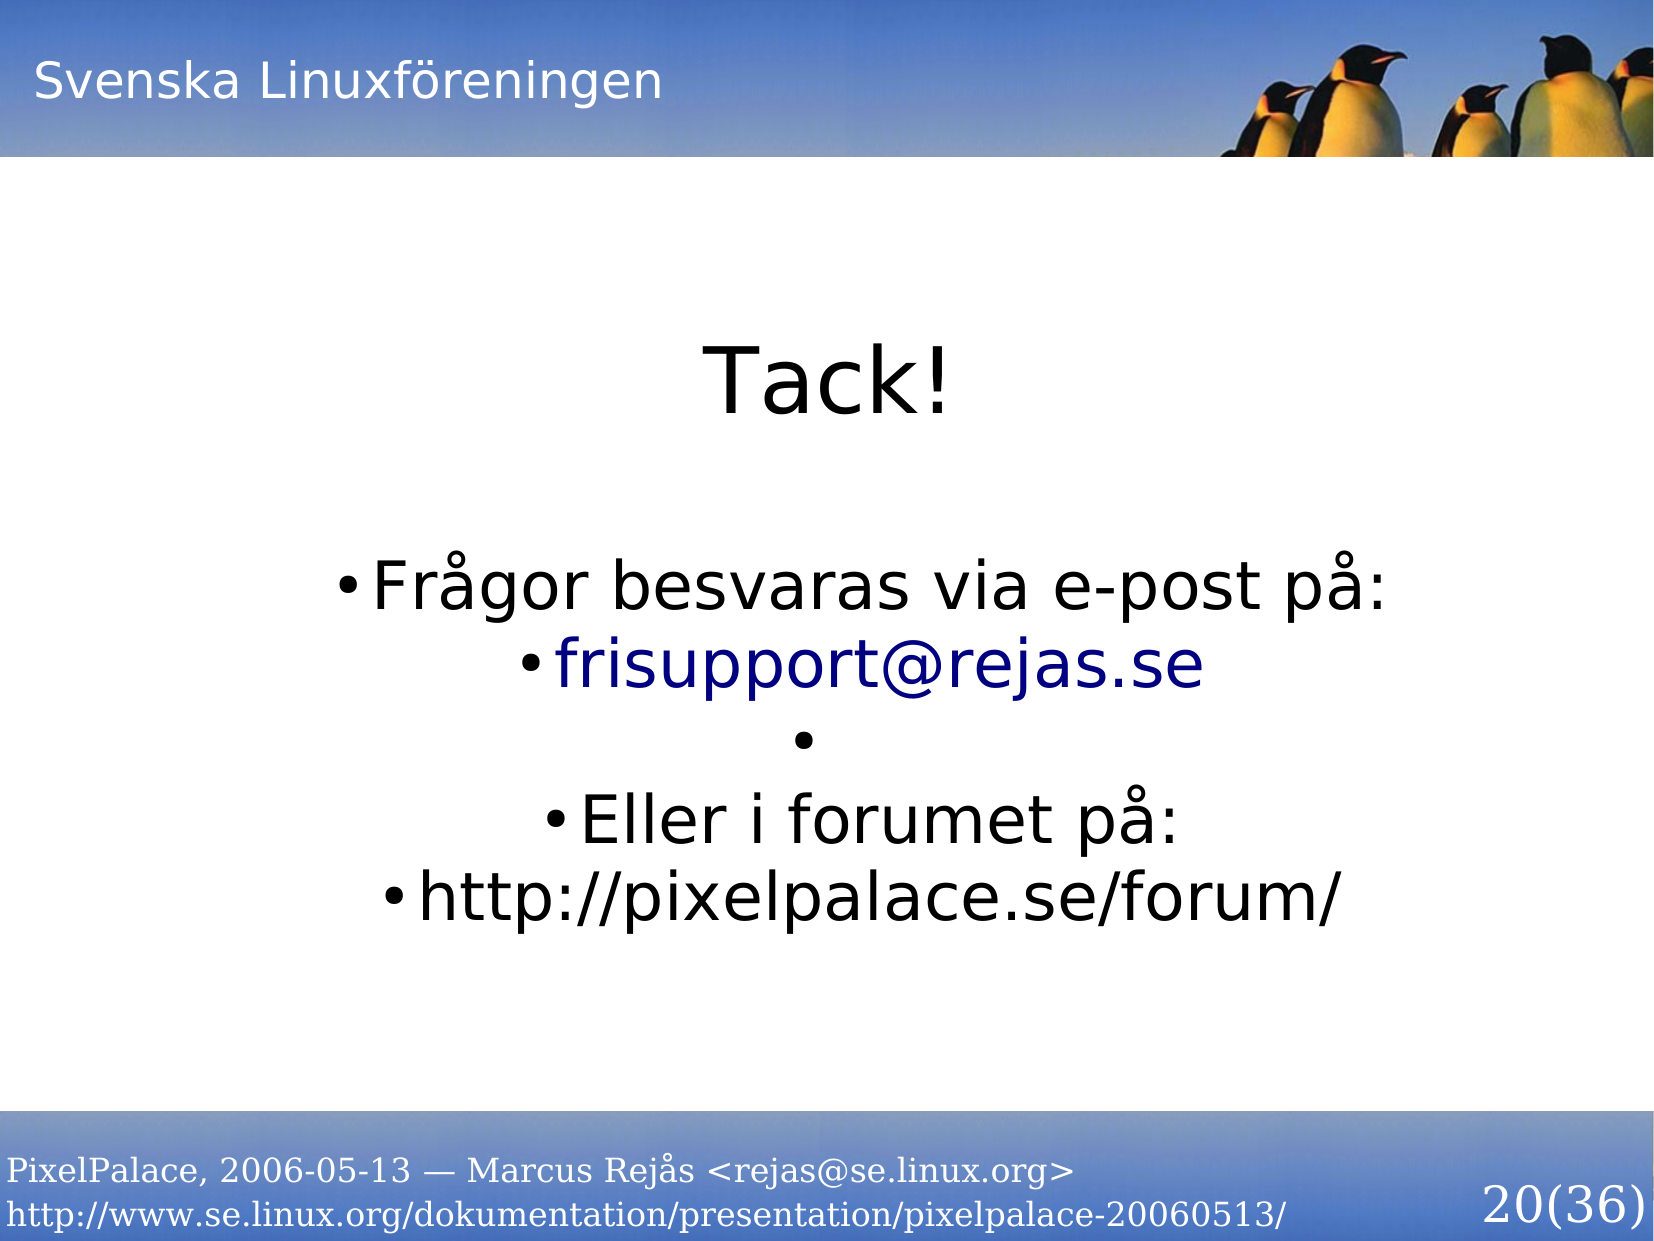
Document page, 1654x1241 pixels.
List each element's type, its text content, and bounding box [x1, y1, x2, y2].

subtitle Frågor besvaras via e-post på: frisupport@rejas.se Eller i forumet på: http://pixelpalace.se/forum/ [121, 392, 1534, 1092]
picture [0, 1111, 1654, 1241]
title Tack! [123, 114, 1537, 436]
picture [0, 0, 1654, 157]
